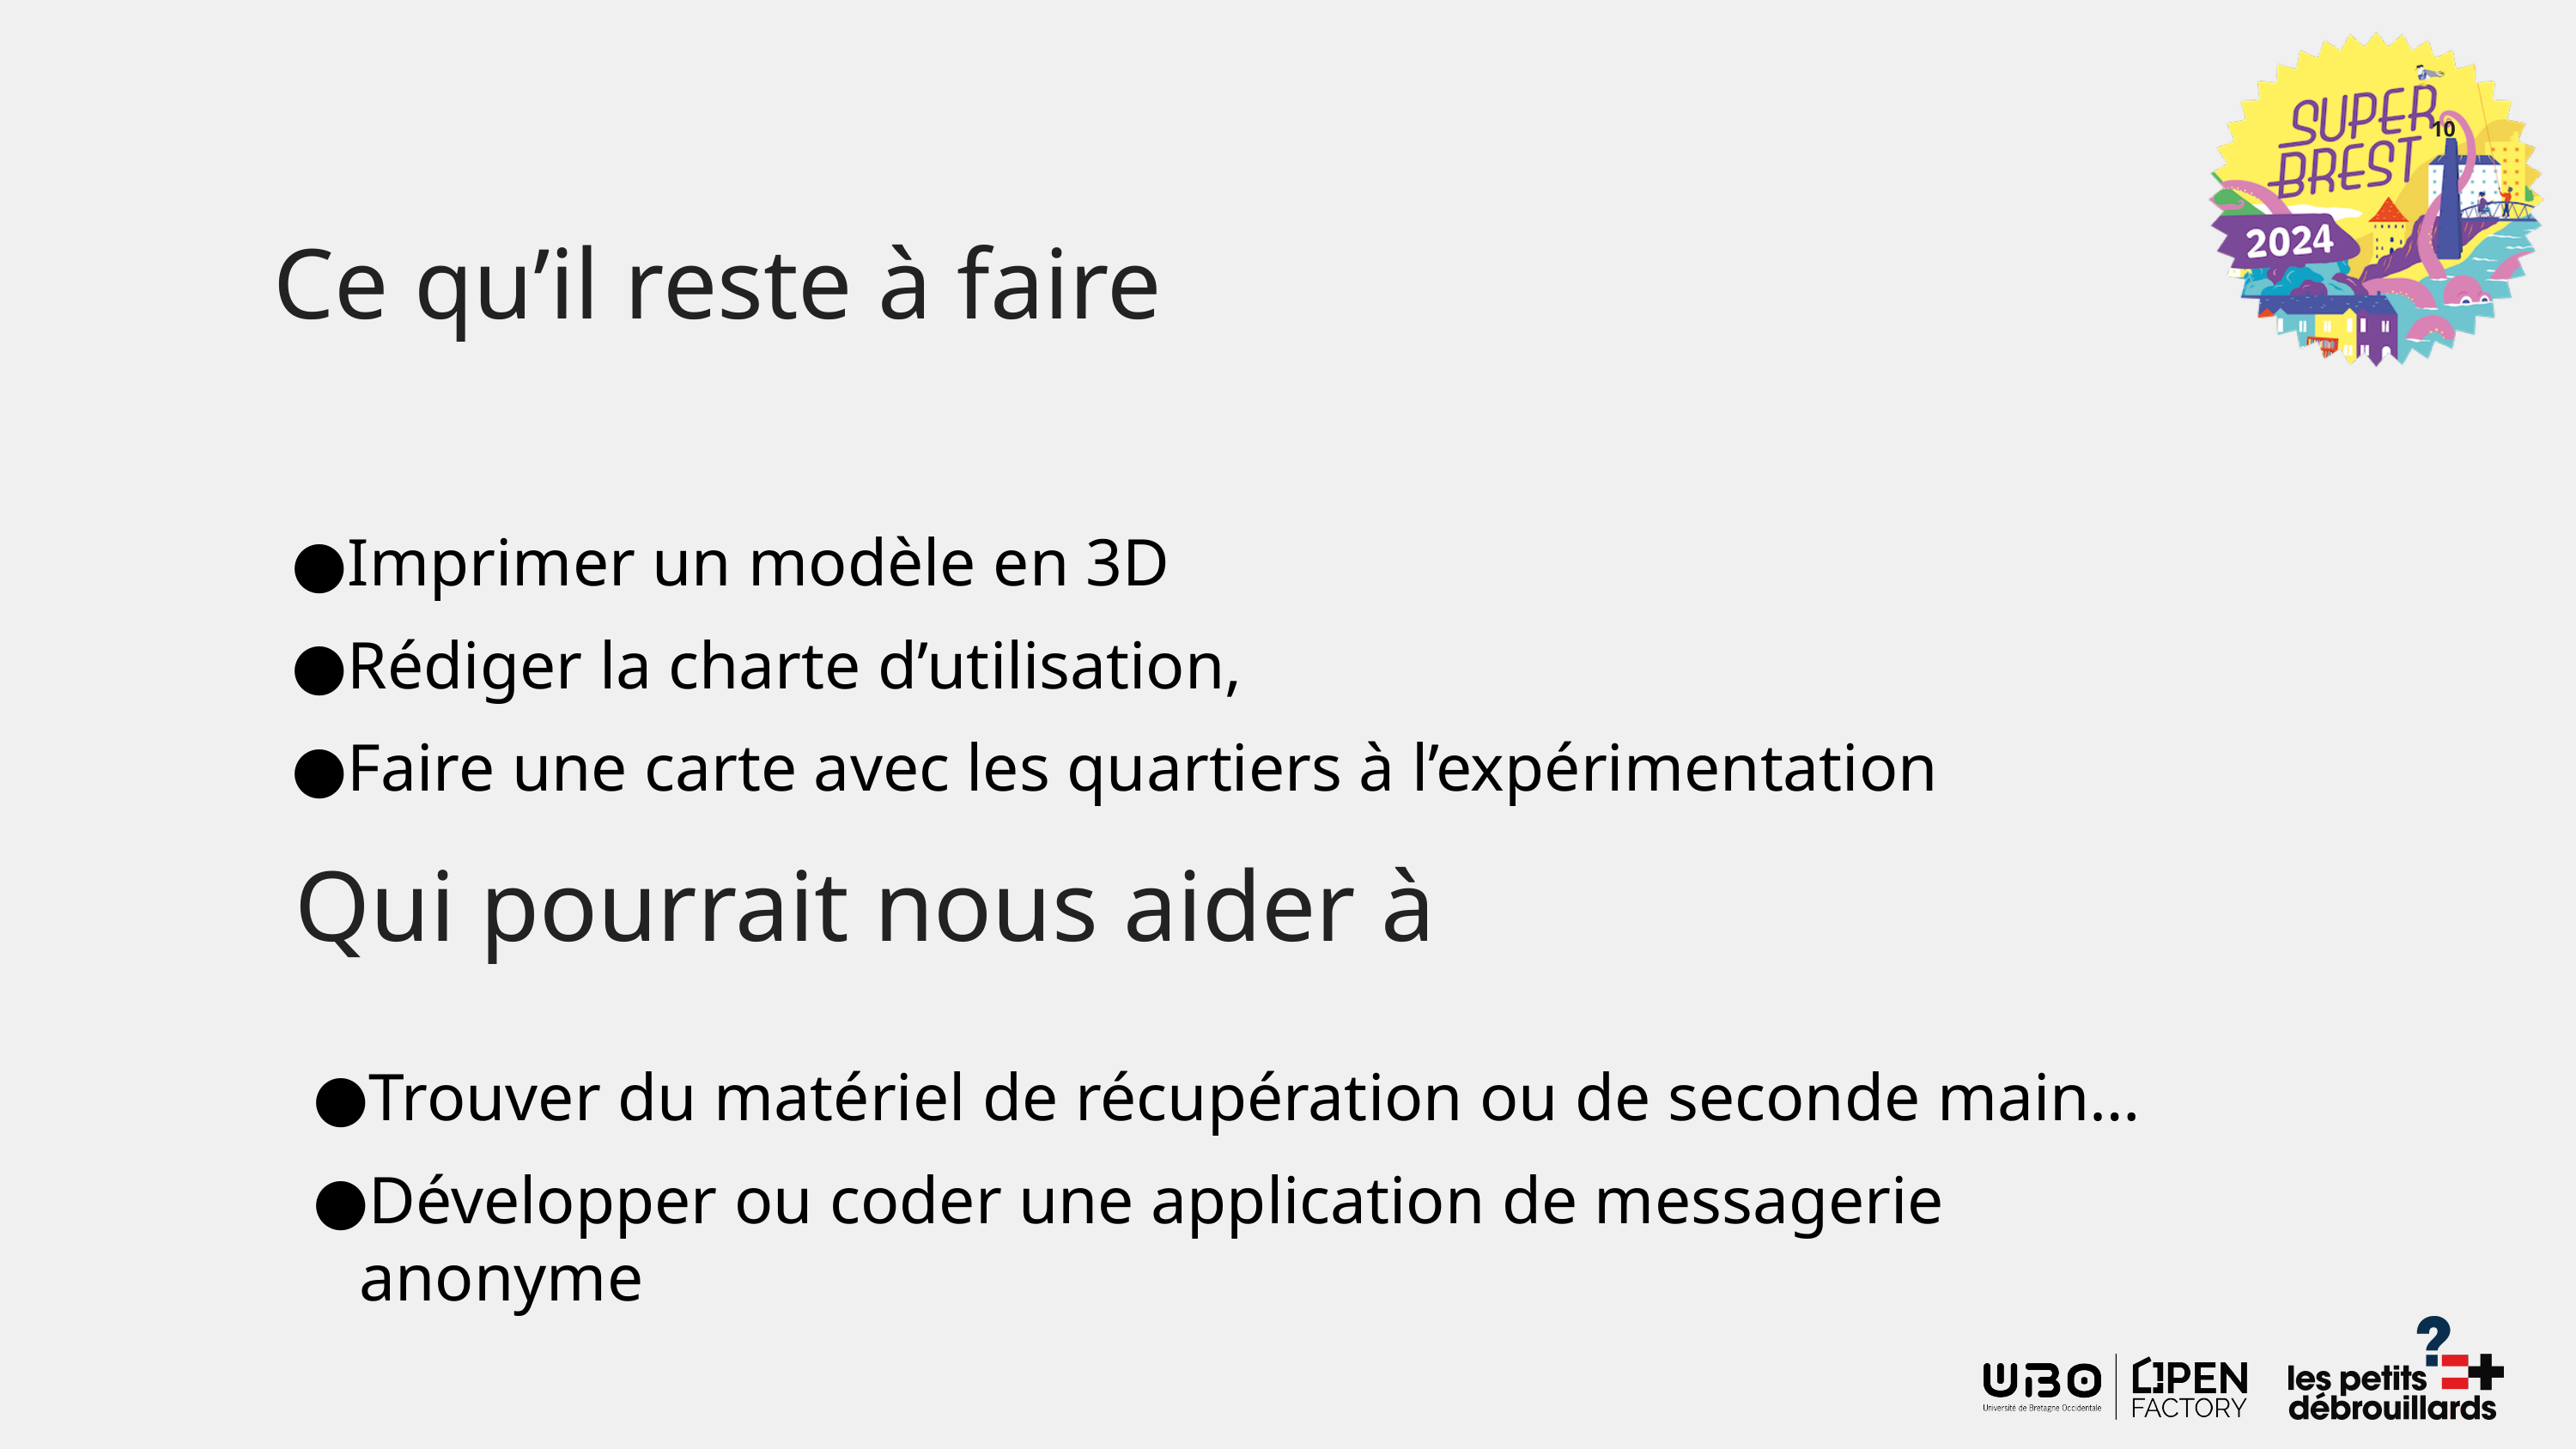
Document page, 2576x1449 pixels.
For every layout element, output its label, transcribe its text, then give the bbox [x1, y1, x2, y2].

list Trouver du matériel de récupération ou de seconde main… Développer ou coder une application de messagerie anonyme [295, 1056, 2208, 1449]
picture [2208, 1354, 2247, 1420]
title Ce qu’il reste à faire [273, 217, 1741, 433]
list Imprimer un modèle en 3D Rédiger la charte d’utilisation, Faire une carte avec les quartiers à l’expérimentation [273, 433, 2187, 874]
title Qui pourrait nous aider à [295, 840, 1763, 1056]
picture [2288, 1316, 2504, 1420]
slide_number <numéro> [2307, 93, 2456, 145]
picture [2176, 0, 2576, 400]
